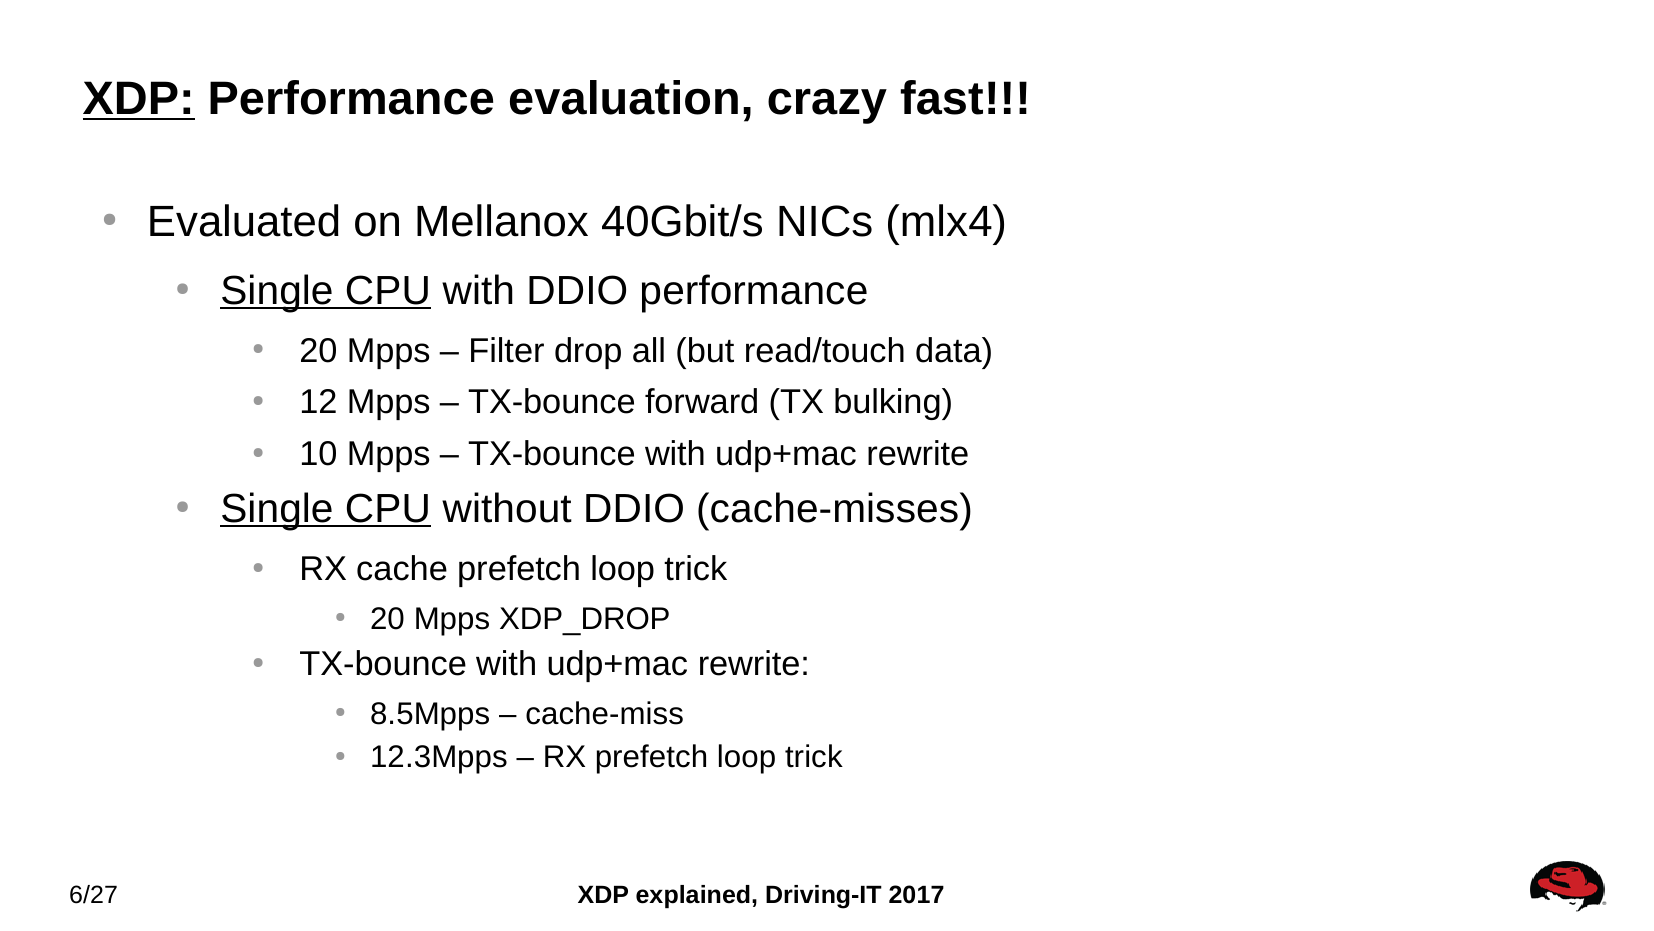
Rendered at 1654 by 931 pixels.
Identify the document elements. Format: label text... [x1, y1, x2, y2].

list Evaluated on Mellanox 40Gbit/s NICs (mlx4) Single CPU with DDIO performance 20 Mpps – Filter drop all (but read/touch data) 12 Mpps – TX-bounce forward (TX bulking) 10 Mpps – TX-bounce with udp+mac rewrite Single CPU without DDIO (cache-misses) RX cache prefetch loop trick 20 Mpps XDP_DROP TX-bounce with udp+mac rewrite: 8.5Mpps – cache-miss 12.3Mpps – RX prefetch loop trick [86, 196, 1575, 872]
picture [1529, 859, 1613, 918]
title XDP: Performance evaluation, crazy fast!!! [82, 28, 1571, 169]
